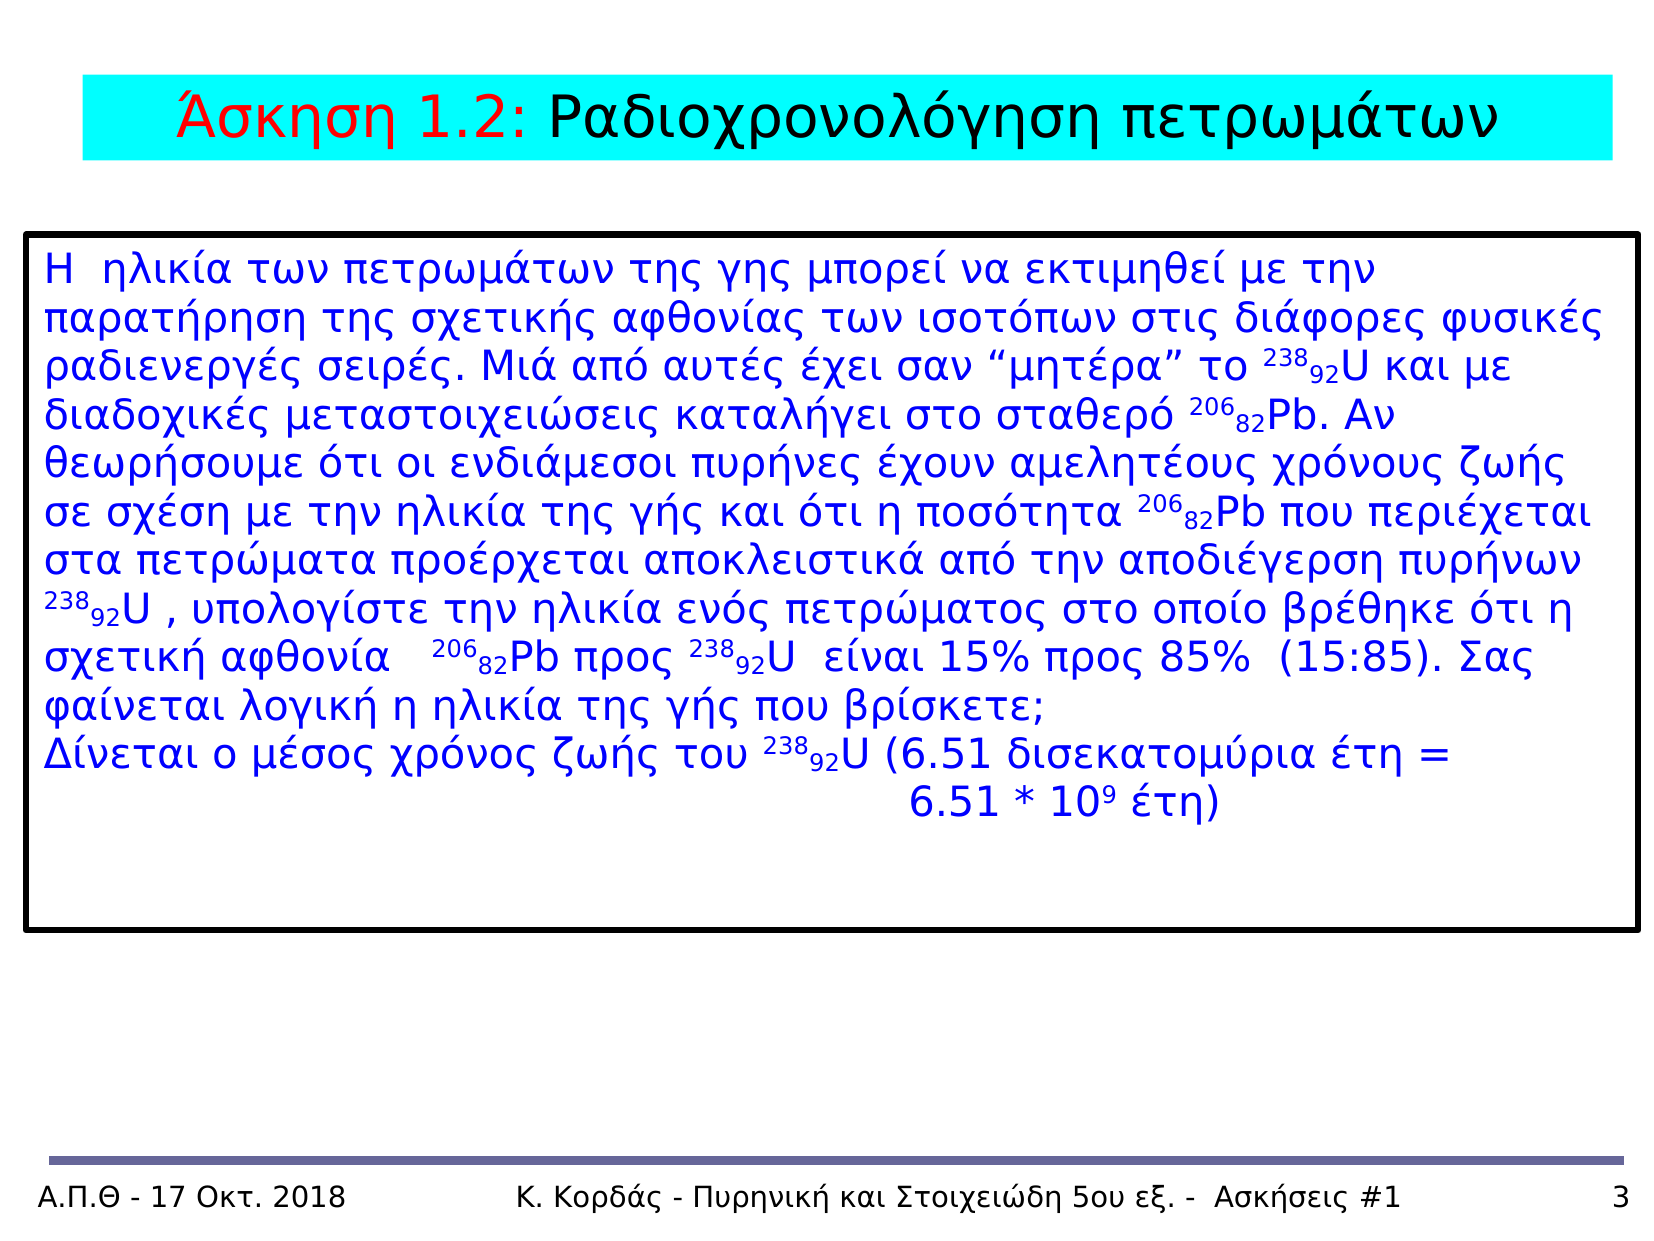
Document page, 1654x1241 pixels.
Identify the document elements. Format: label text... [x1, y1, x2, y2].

text_box Η ηλικία των πετρωμάτων της γης μπορεί να εκτιμηθεί με την παρατήρηση της σχετικής αφθονίας των ισοτόπων στις διάφορες φυσικές ραδιενεργές σειρές. Μιά από αυτές έχει σαν “μητέρα” το 23892U και με διαδοχικές μεταστοιχειώσεις καταλήγει στο σταθερό 20682Pb. Αν θεωρήσουμε ότι οι ενδιάμεσοι πυρήνες έχουν αμελητέους χρόνους ζωής σε σχέση με την ηλικία της γής και ότι η ποσότητα 20682Pb που περιέχεται στα πετρώματα προέρχεται αποκλειστικά από την αποδιέγερση πυρήνων 23892U , υπολογίστε την ηλικία ενός πετρώματος στο οποίο βρέθηκε ότι η σχετική αφθονία 20682Pb προς 23892U είναι 15% προς 85% (15:85). Σας φαίνεται λογική η ηλικία της γής που βρίσκετε; Δίνεται ο μέσος χρόνος ζωής του 23892U (6.51 δισεκατομύρια έτη = 6.51 * 109 έτη) [25, 234, 1639, 931]
title Άσκηση 1.2: Ραδιοχρονολόγηση πετρωμάτων [82, 74, 1613, 161]
